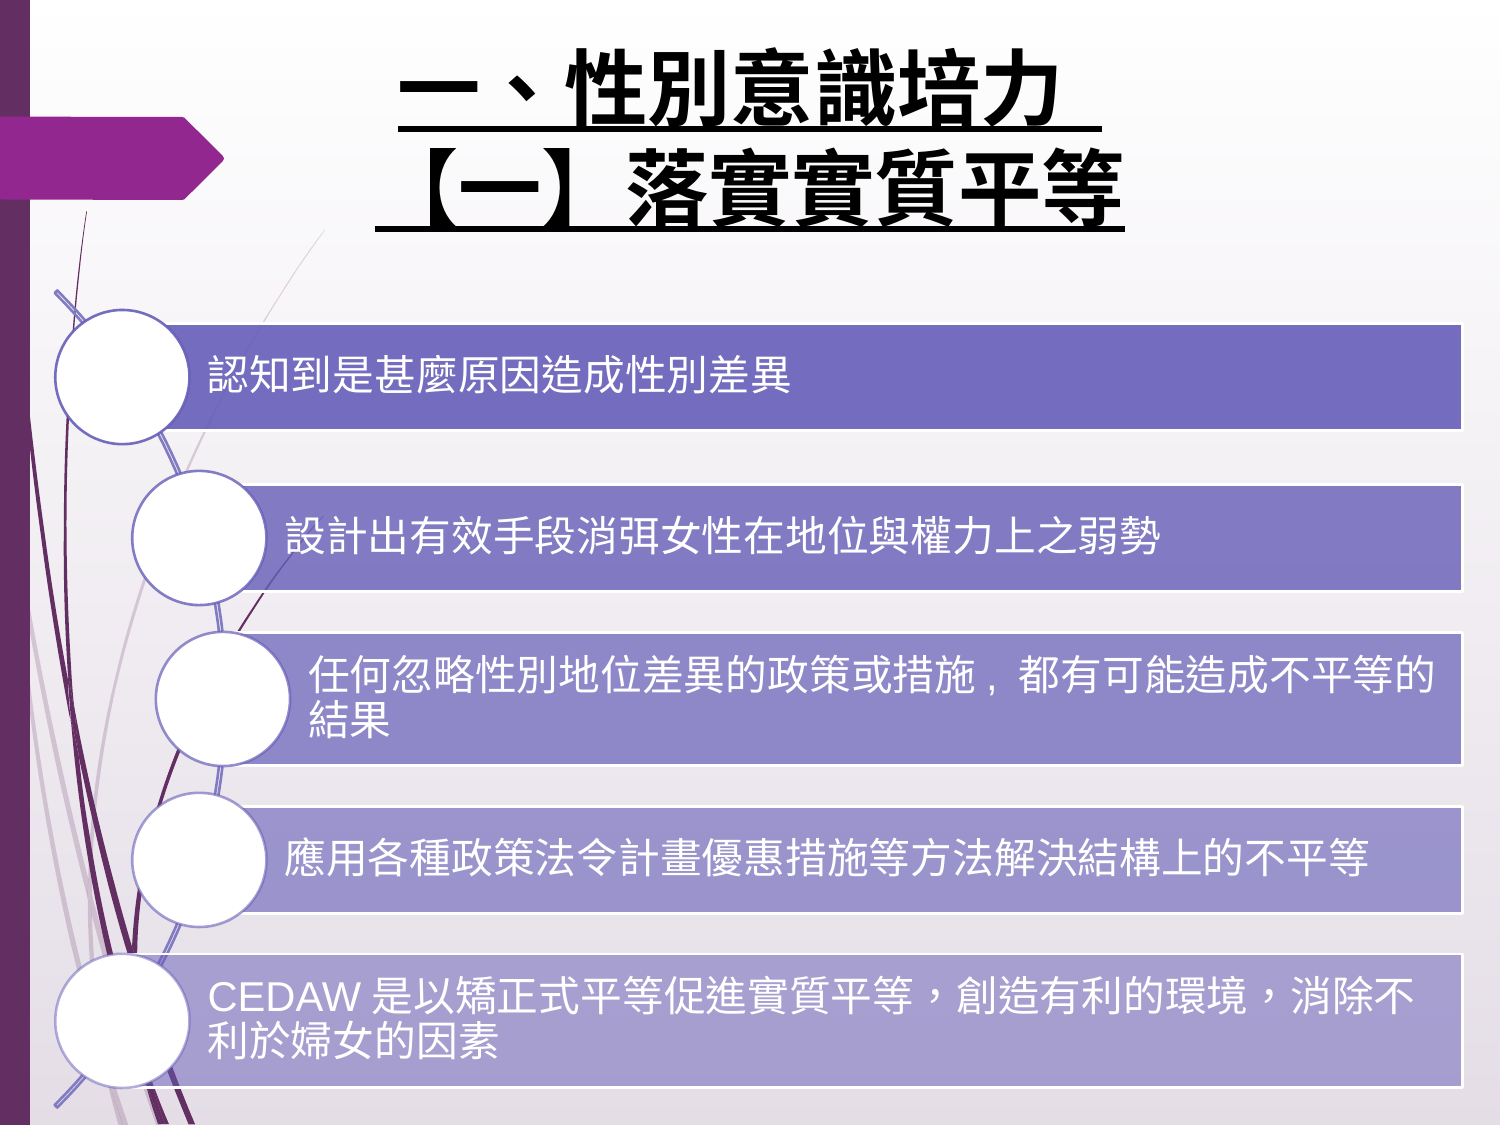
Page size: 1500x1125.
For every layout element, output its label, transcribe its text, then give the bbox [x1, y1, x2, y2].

text_box [155, 631, 291, 767]
text_box 應用各種政策法令計畫優惠措施等方法解決結構上的不平等 [241, 806, 1463, 914]
text_box 認知到是甚麼原因造成性別差異 [164, 323, 1463, 431]
text_box 任何忽略性別地位差異的政策或措施, 都有可能造成不平等的結果 [235, 632, 1463, 766]
text_box CEDAW是以矯正式平等促進實質平等，創造有利的環境，消除不利於婦女的因素 [134, 954, 1463, 1088]
title 一、性別意識培力 【一】落實實質平等 [0, 28, 1500, 304]
text_box [132, 792, 267, 927]
text_box 設計出有效手段消弭女性在地位與權力上之弱勢 [241, 484, 1463, 592]
text_box [55, 953, 190, 1088]
text_box [132, 470, 267, 606]
text_box [55, 309, 190, 445]
